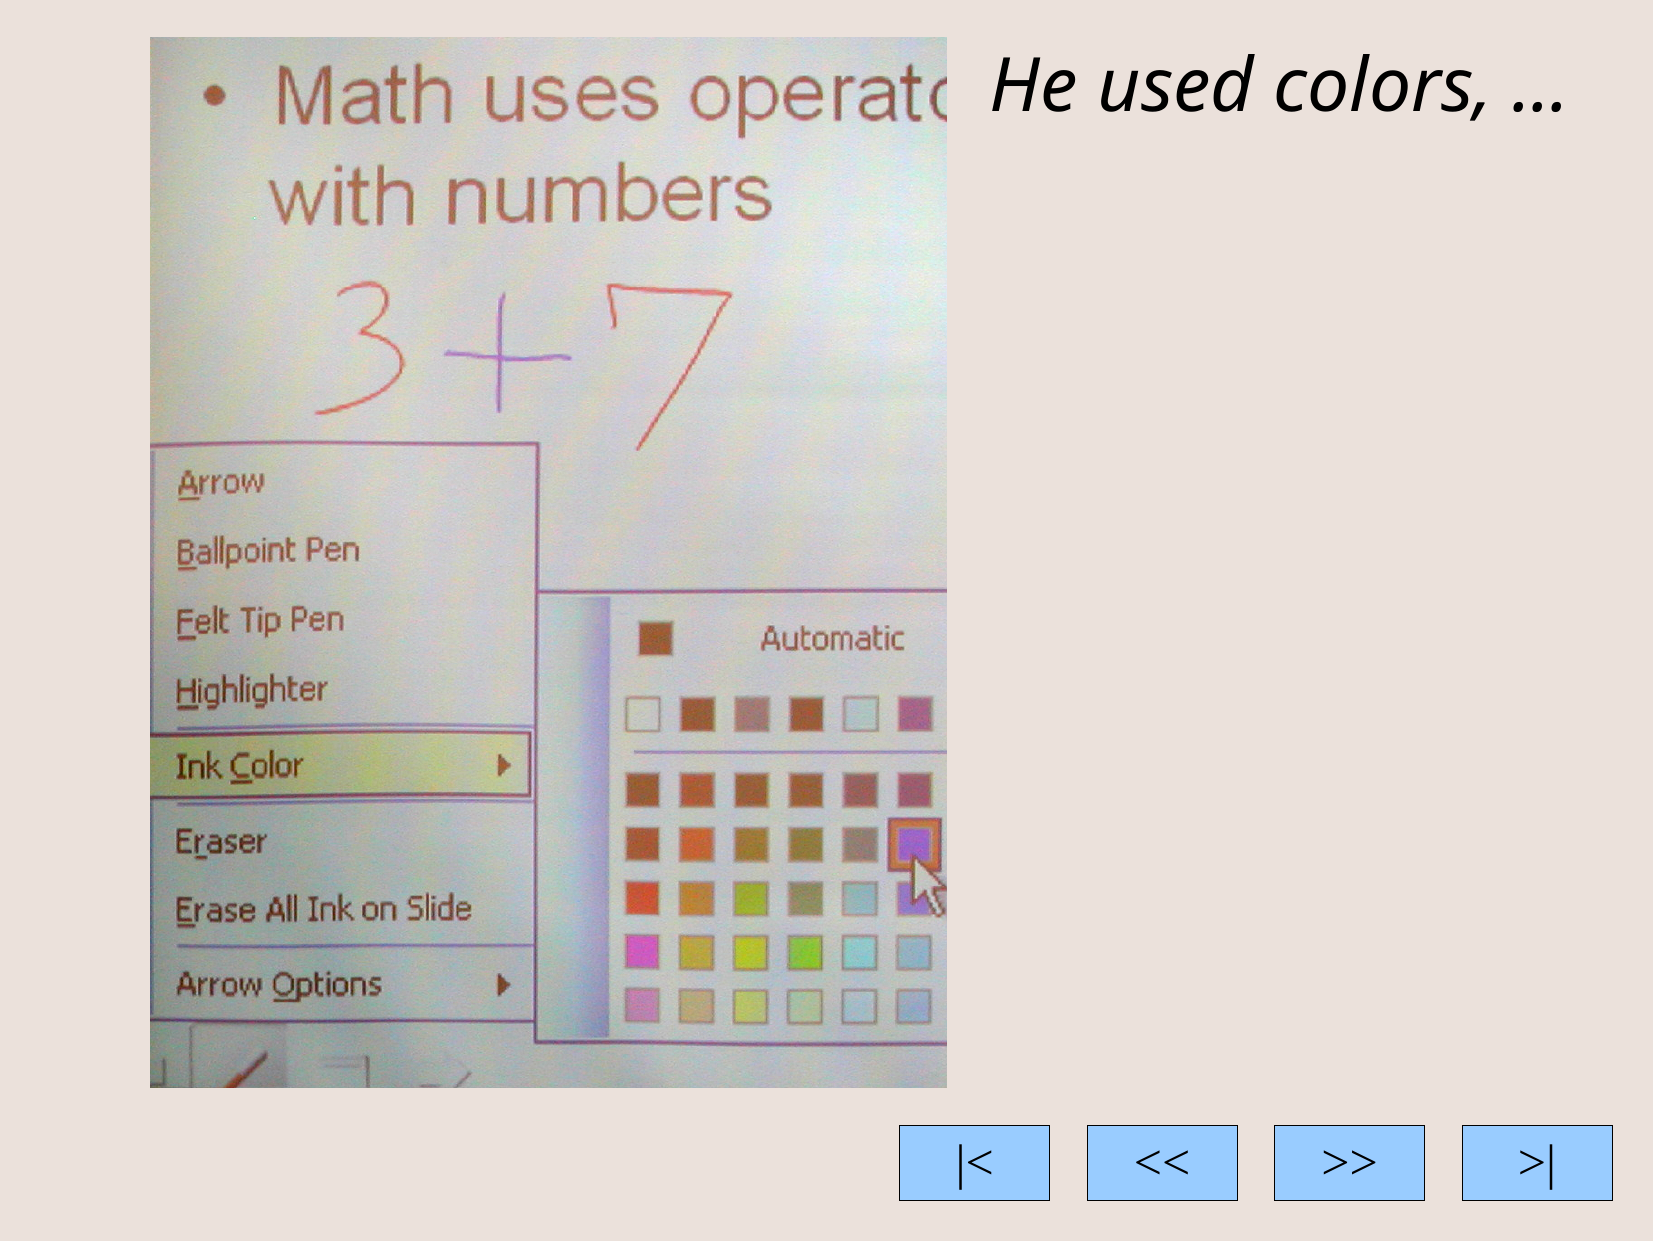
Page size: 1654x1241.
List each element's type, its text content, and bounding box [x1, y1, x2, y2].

picture [150, 37, 947, 1088]
text_box He used colors, ... [975, 37, 1613, 166]
